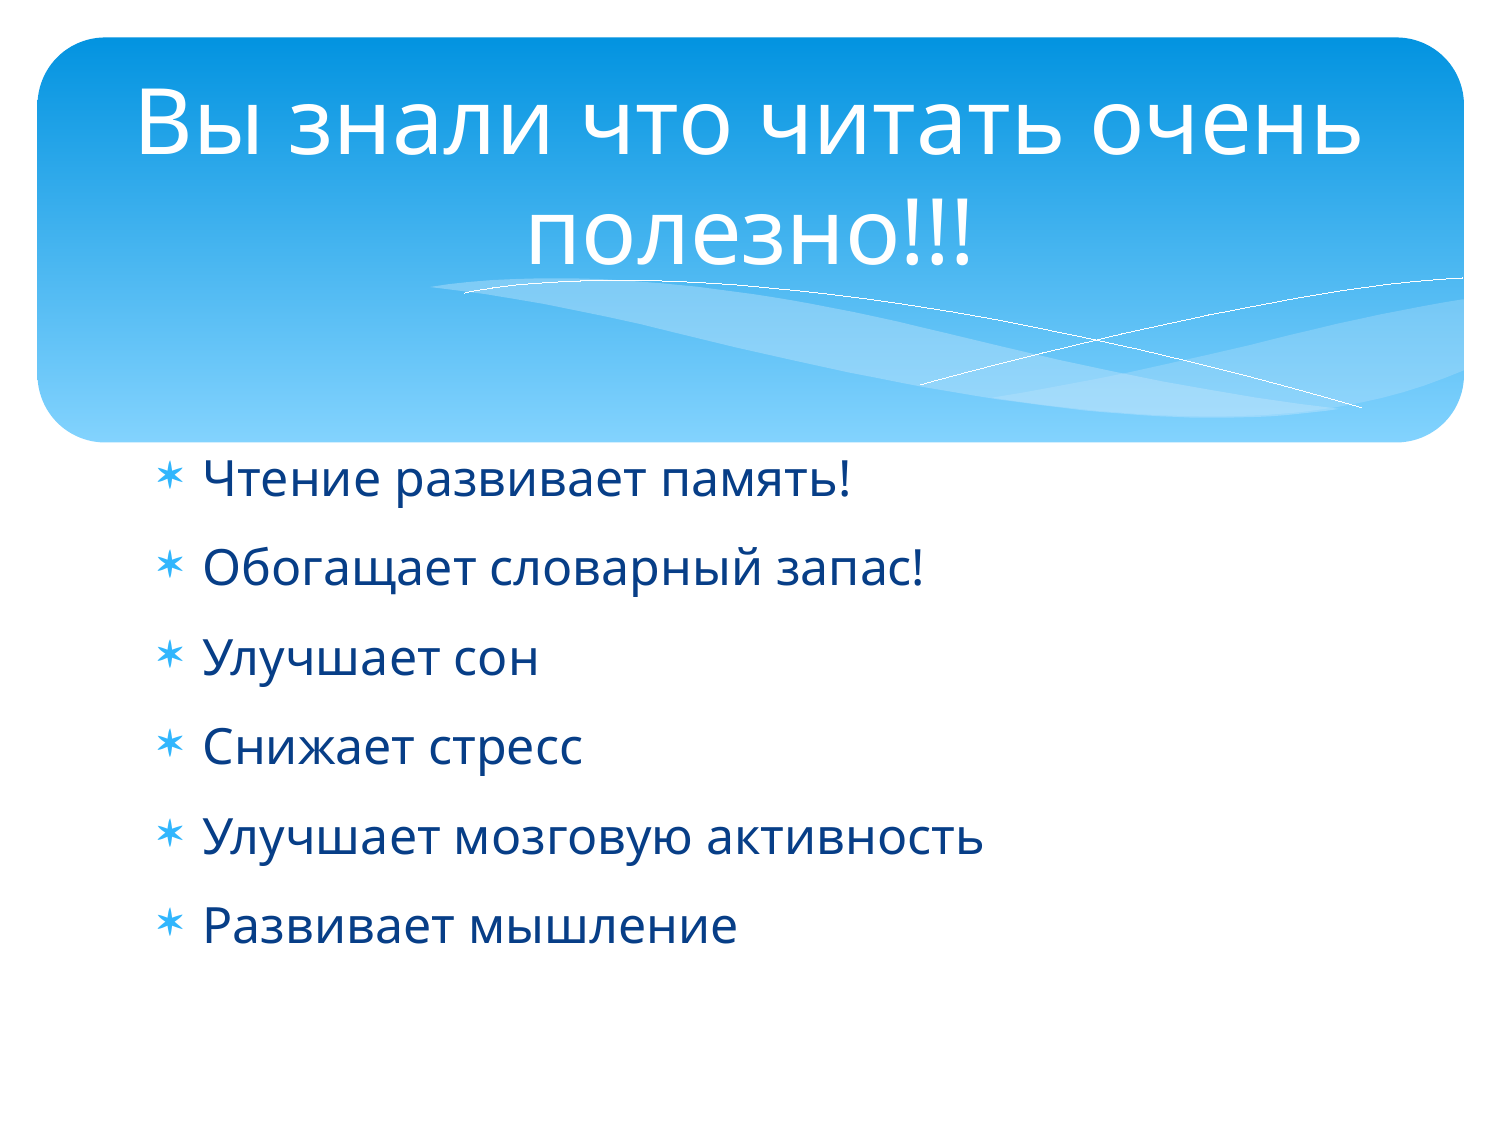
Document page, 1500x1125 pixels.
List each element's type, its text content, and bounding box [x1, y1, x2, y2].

list Чтение развивает память! Обогащает словарный запас! Улучшает сон Снижает стресс Улучшает мозговую активность Развивает мышление [143, 438, 1359, 1005]
title Вы знали что читать очень полезно!!! [75, 55, 1425, 261]
